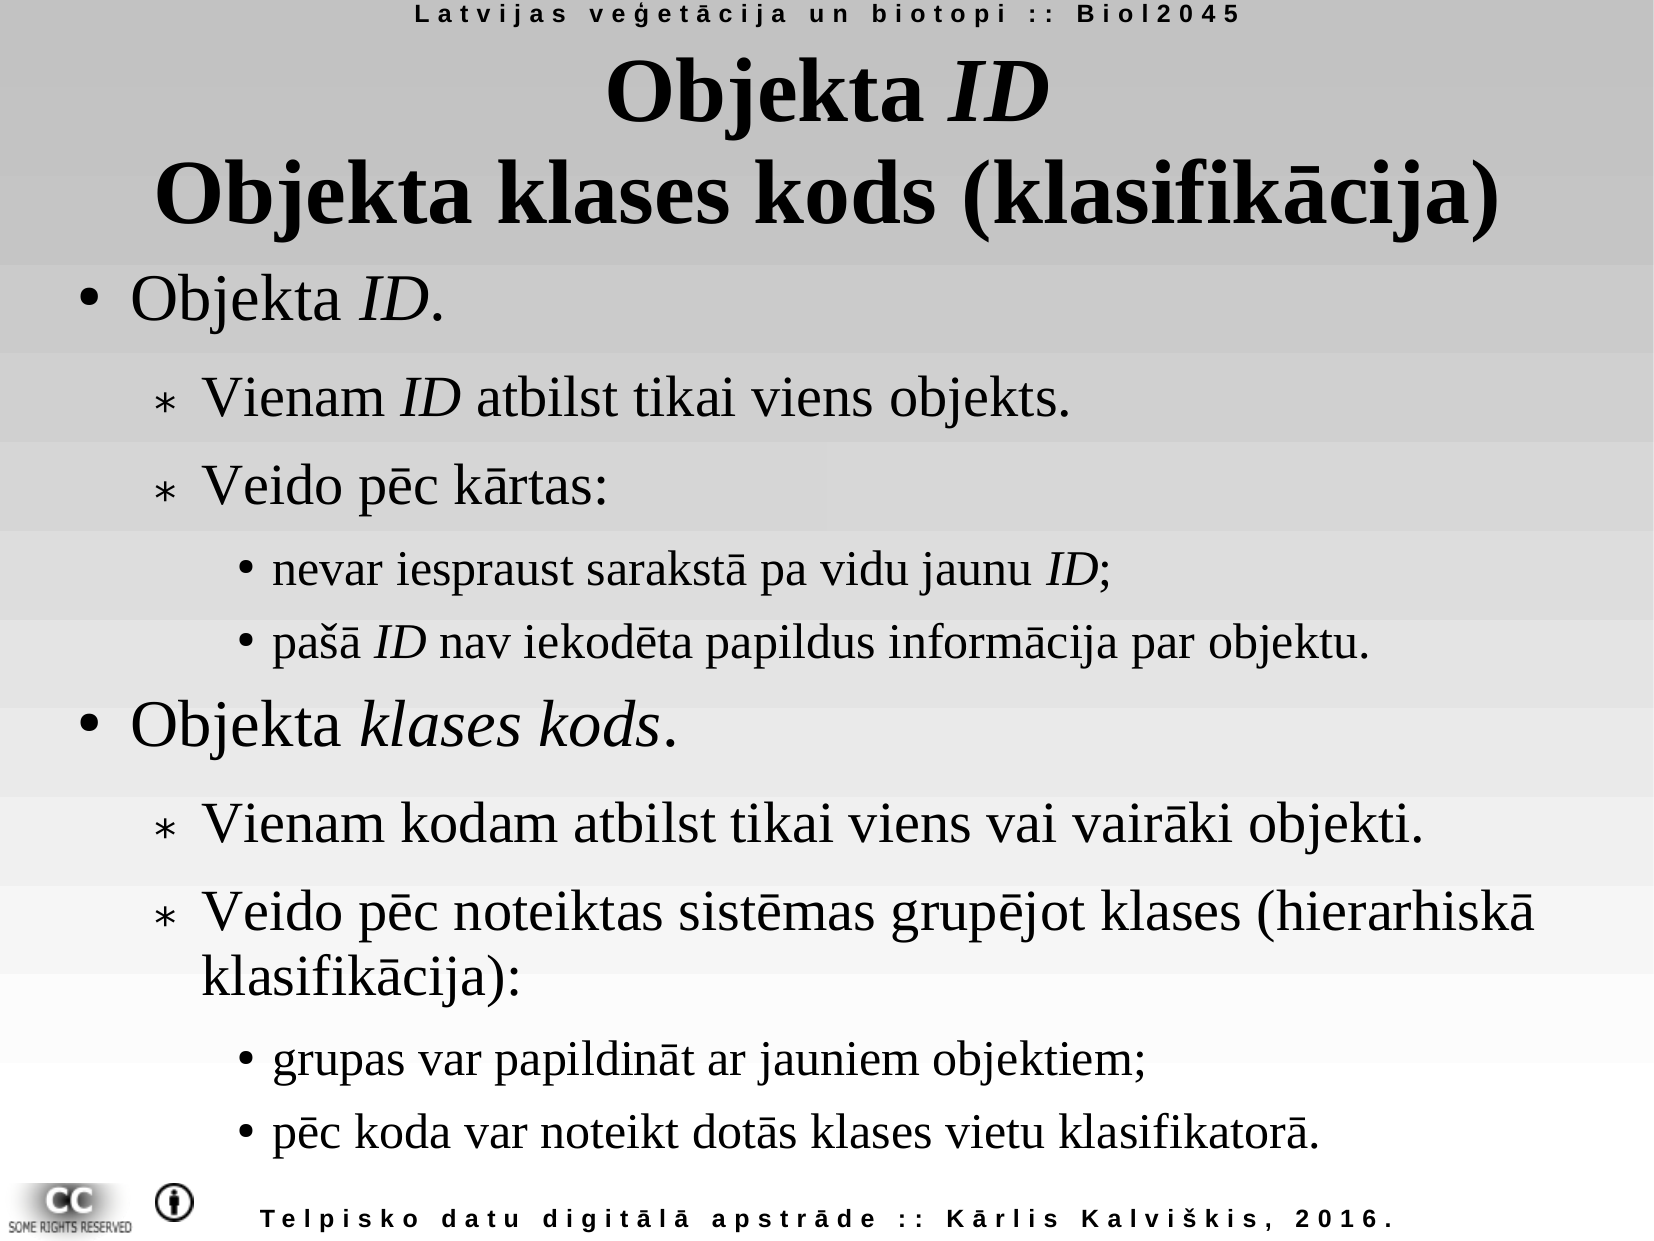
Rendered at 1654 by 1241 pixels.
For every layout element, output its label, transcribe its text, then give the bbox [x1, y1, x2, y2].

list Objekta ID. Vienam ID atbilst tikai viens objekts. Veido pēc kārtas: nevar iespraust sarakstā pa vidu jaunu ID; pašā ID nav iekodēta papildus informācija par objektu. Objekta klases kods. Vienam kodam atbilst tikai viens vai vairāki objekti. Veido pēc noteiktas sistēmas grupējot klases (hierarhiskā klasifikācija): grupas var papildināt ar jauniem objektiem; pēc koda var noteikt dotās klases vietu klasifikatorā. [59, 261, 1596, 1175]
title Objekta ID Objekta klases kods (klasifikācija) [59, 37, 1596, 246]
picture [0, 0, 1654, 1241]
